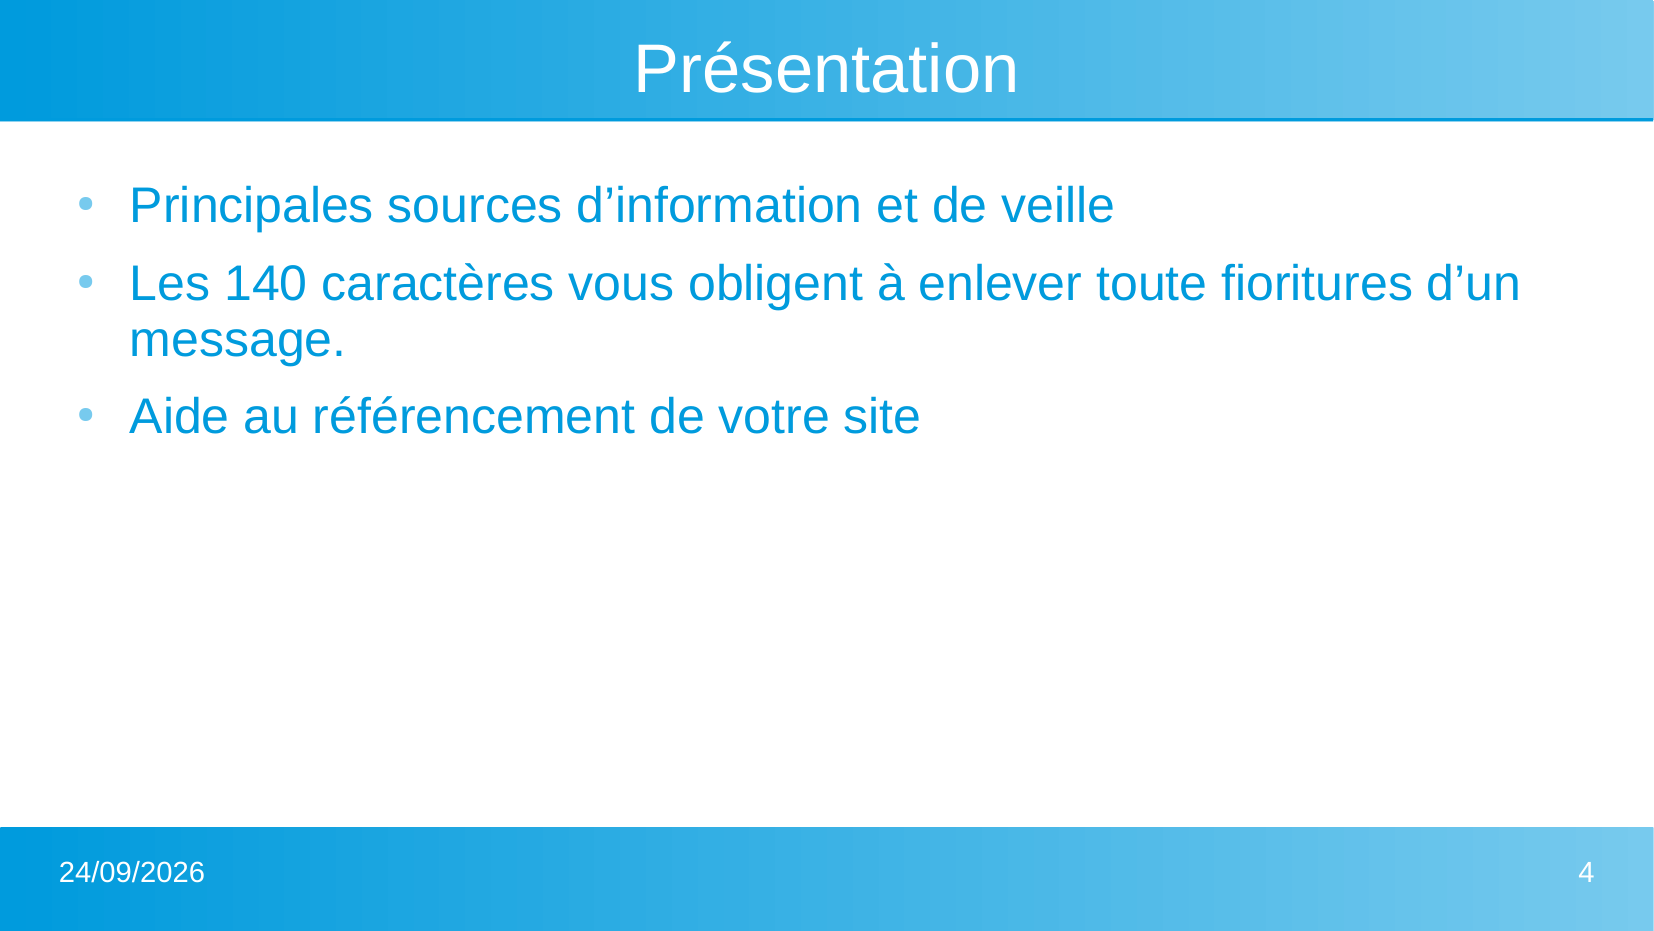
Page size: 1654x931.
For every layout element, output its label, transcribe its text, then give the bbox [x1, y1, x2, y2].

title Présentation [59, 29, 1595, 108]
list Principales sources d’information et de veille Les 140 caractères vous obligent à enlever toute fioritures d’un message. Aide au référencement de votre site [59, 177, 1595, 768]
